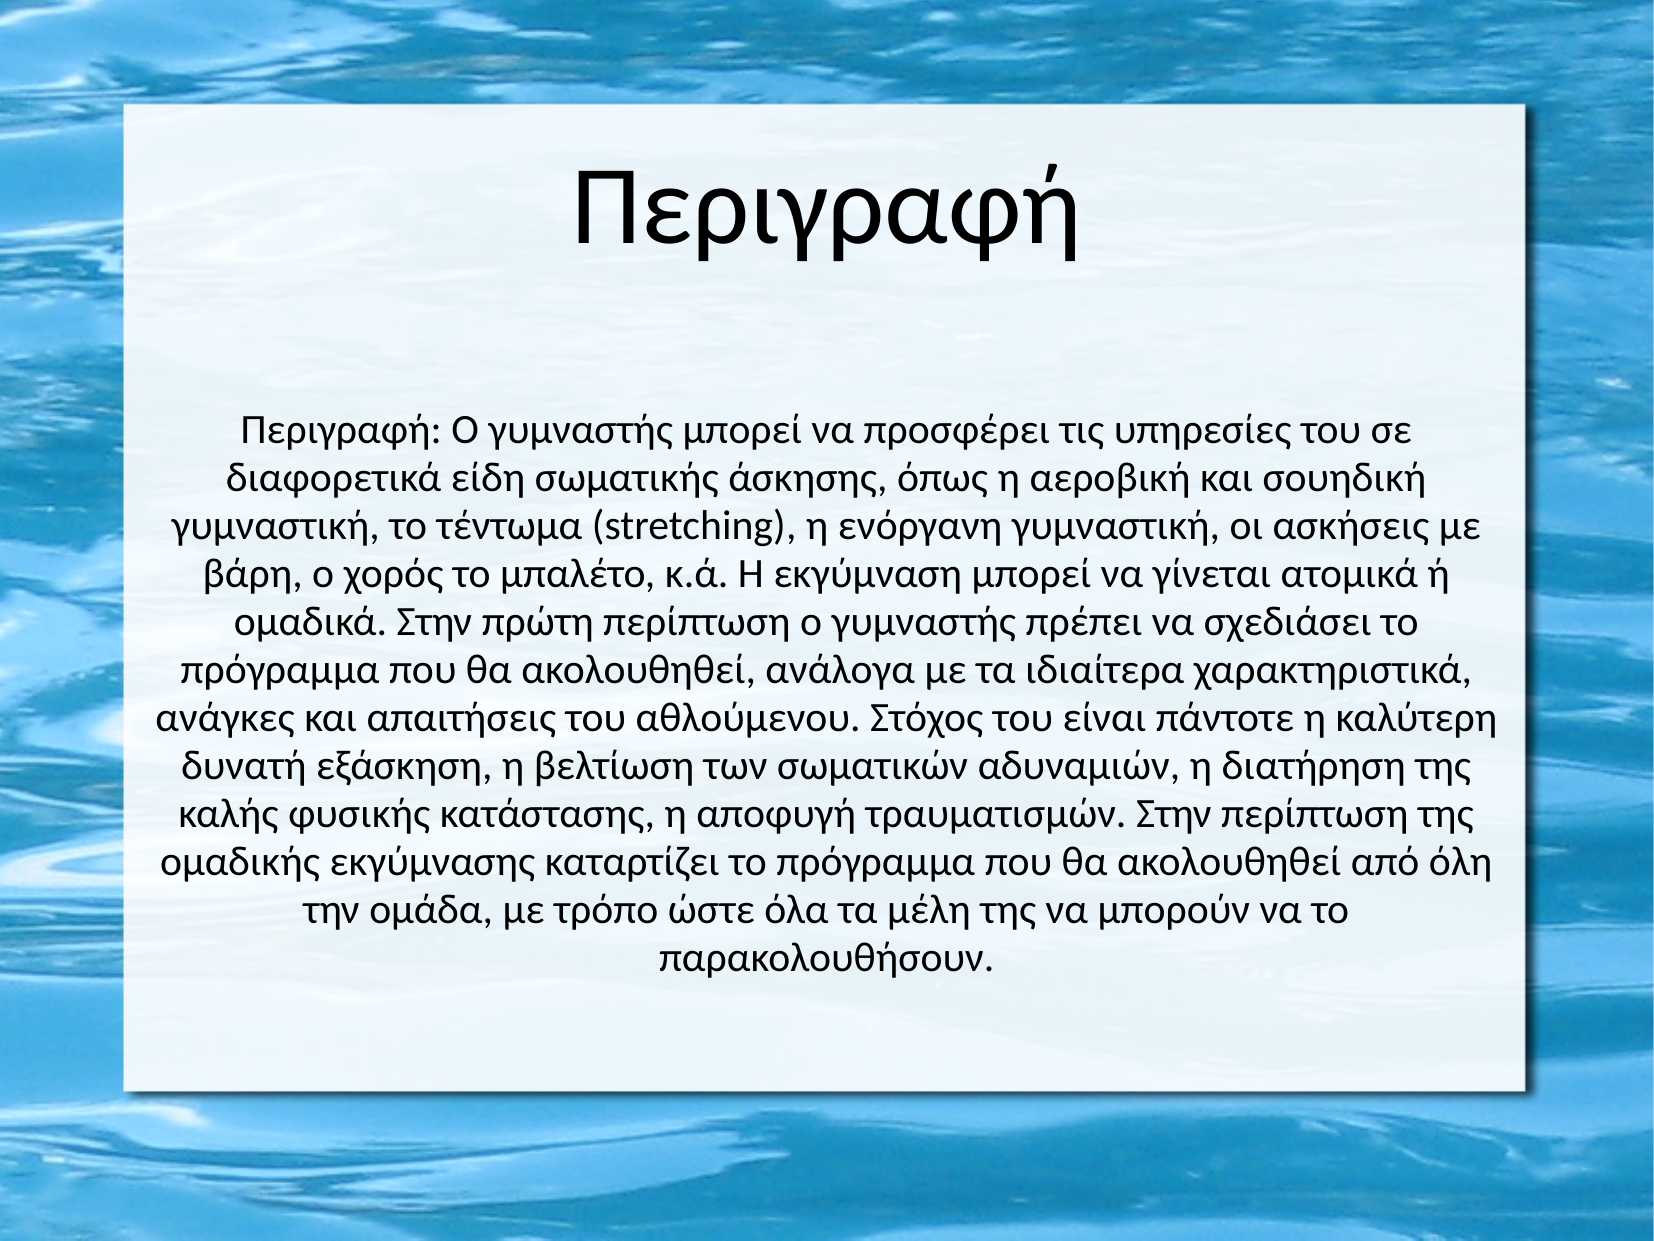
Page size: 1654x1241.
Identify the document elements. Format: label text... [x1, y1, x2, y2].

subtitle Περιγραφή: Ο γυμναστής μπορεί να προσφέρει τις υπηρεσίες του σε διαφορετικά είδη σωματικής άσκησης, όπως η αεροβική και σουηδική γυμναστική, το τέντωμα (stretching), η ενόργανη γυμναστική, οι ασκήσεις με βάρη, ο χορός το μπαλέτο, κ.ά. Η εκγύμναση μπορεί να γίνεται ατομικά ή ομαδικά. Στην πρώτη περίπτωση ο γυμναστής πρέπει να σχεδιάσει το πρόγραμμα που θα ακολουθηθεί, ανάλογα με τα ιδιαίτερα χαρακτηριστικά, ανάγκες και απαιτήσεις του αθλούμενου. Στόχος του είναι πάντοτε η καλύτερη δυνατή εξάσκηση, η βελτίωση των σωματικών αδυναμιών, η διατήρηση της καλής φυσικής κατάστασης, η αποφυγή τραυματισμών. Στην περίπτωση της ομαδικής εκγύμνασης καταρτίζει το πρόγραμμα που θα ακολουθηθεί από όλη την ομάδα, με τρόπο ώστε όλα τα μέλη της να μπορούν να το παρακολουθήσουν. [147, 332, 1506, 1056]
title Περιγραφή [147, 118, 1506, 296]
picture [0, 0, 1654, 1241]
